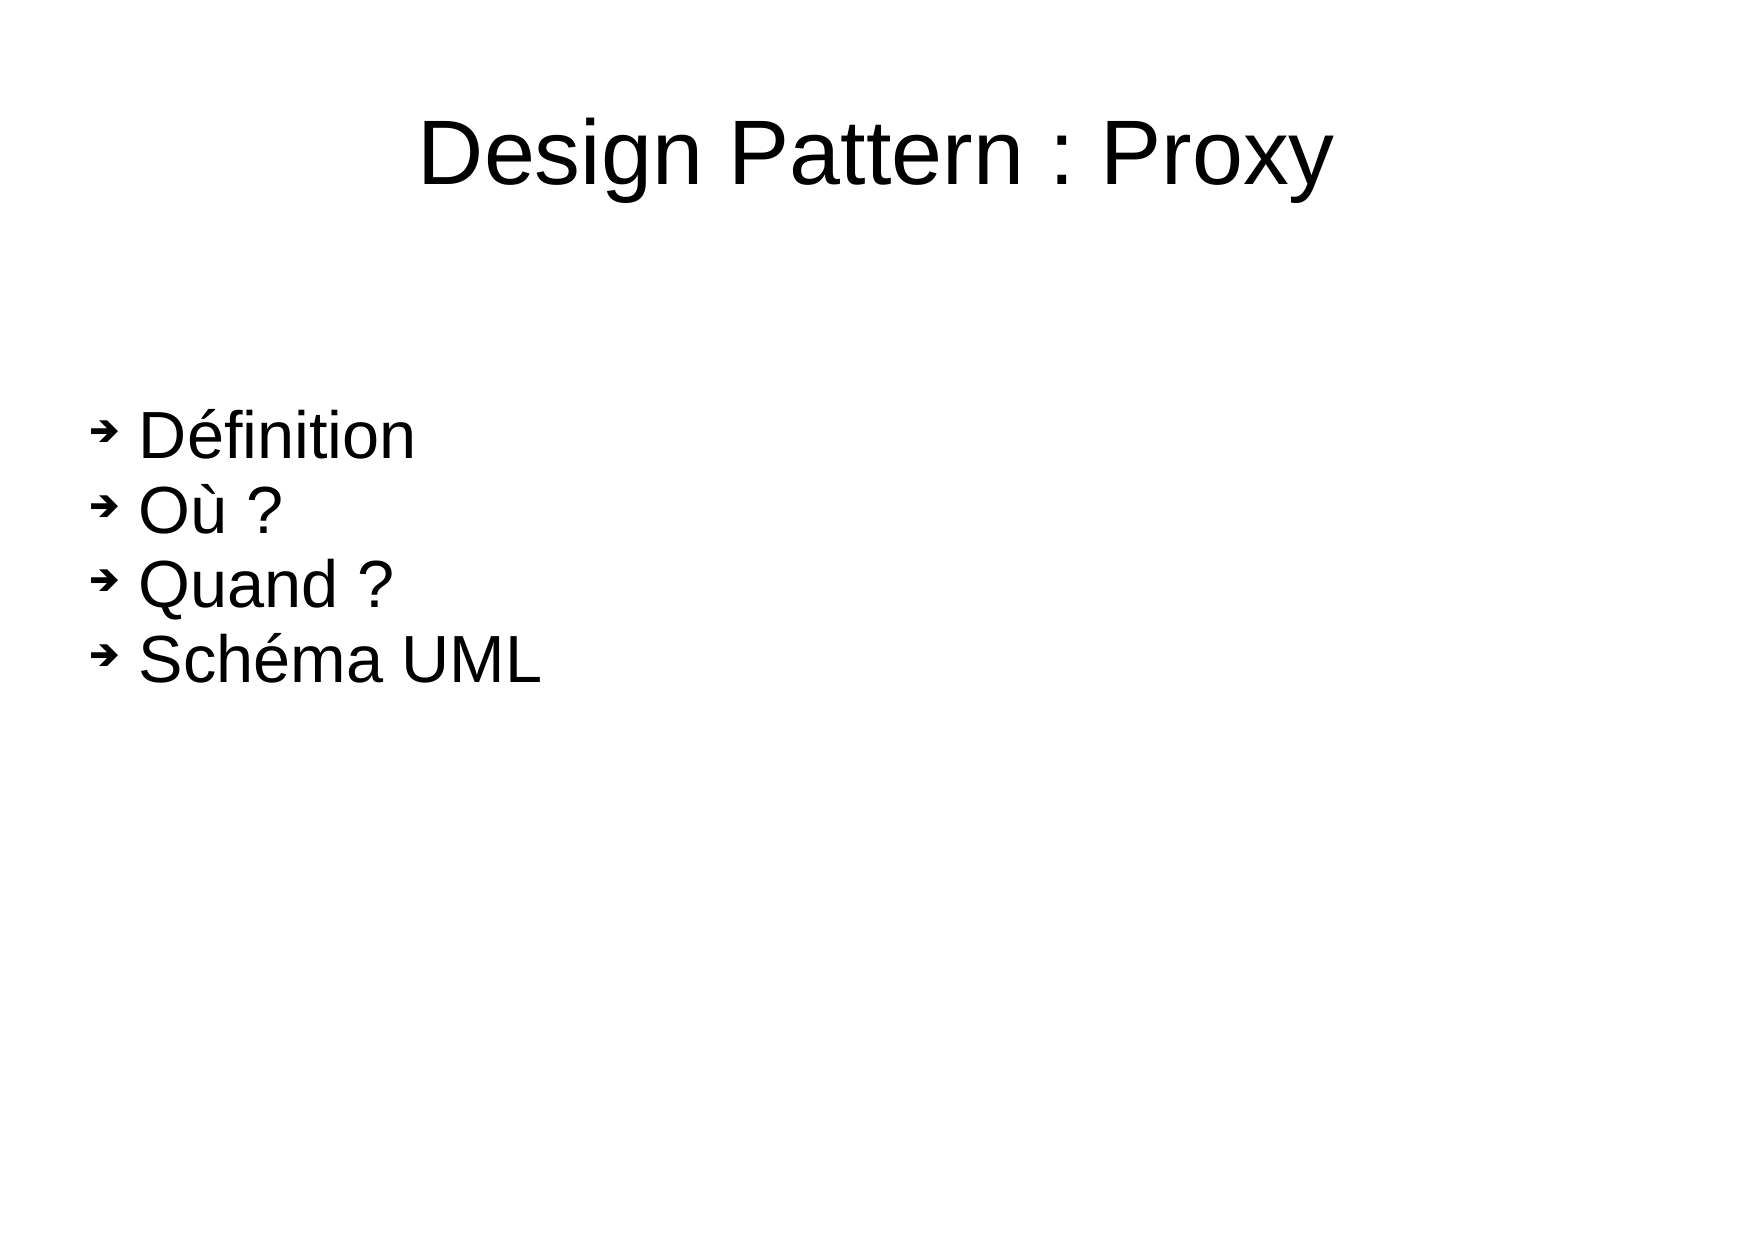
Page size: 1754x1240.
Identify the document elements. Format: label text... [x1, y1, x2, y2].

subtitle Définition Où ? Quand ? Schéma UML [88, 295, 1668, 1099]
title Design Pattern : Proxy [87, 56, 1667, 249]
